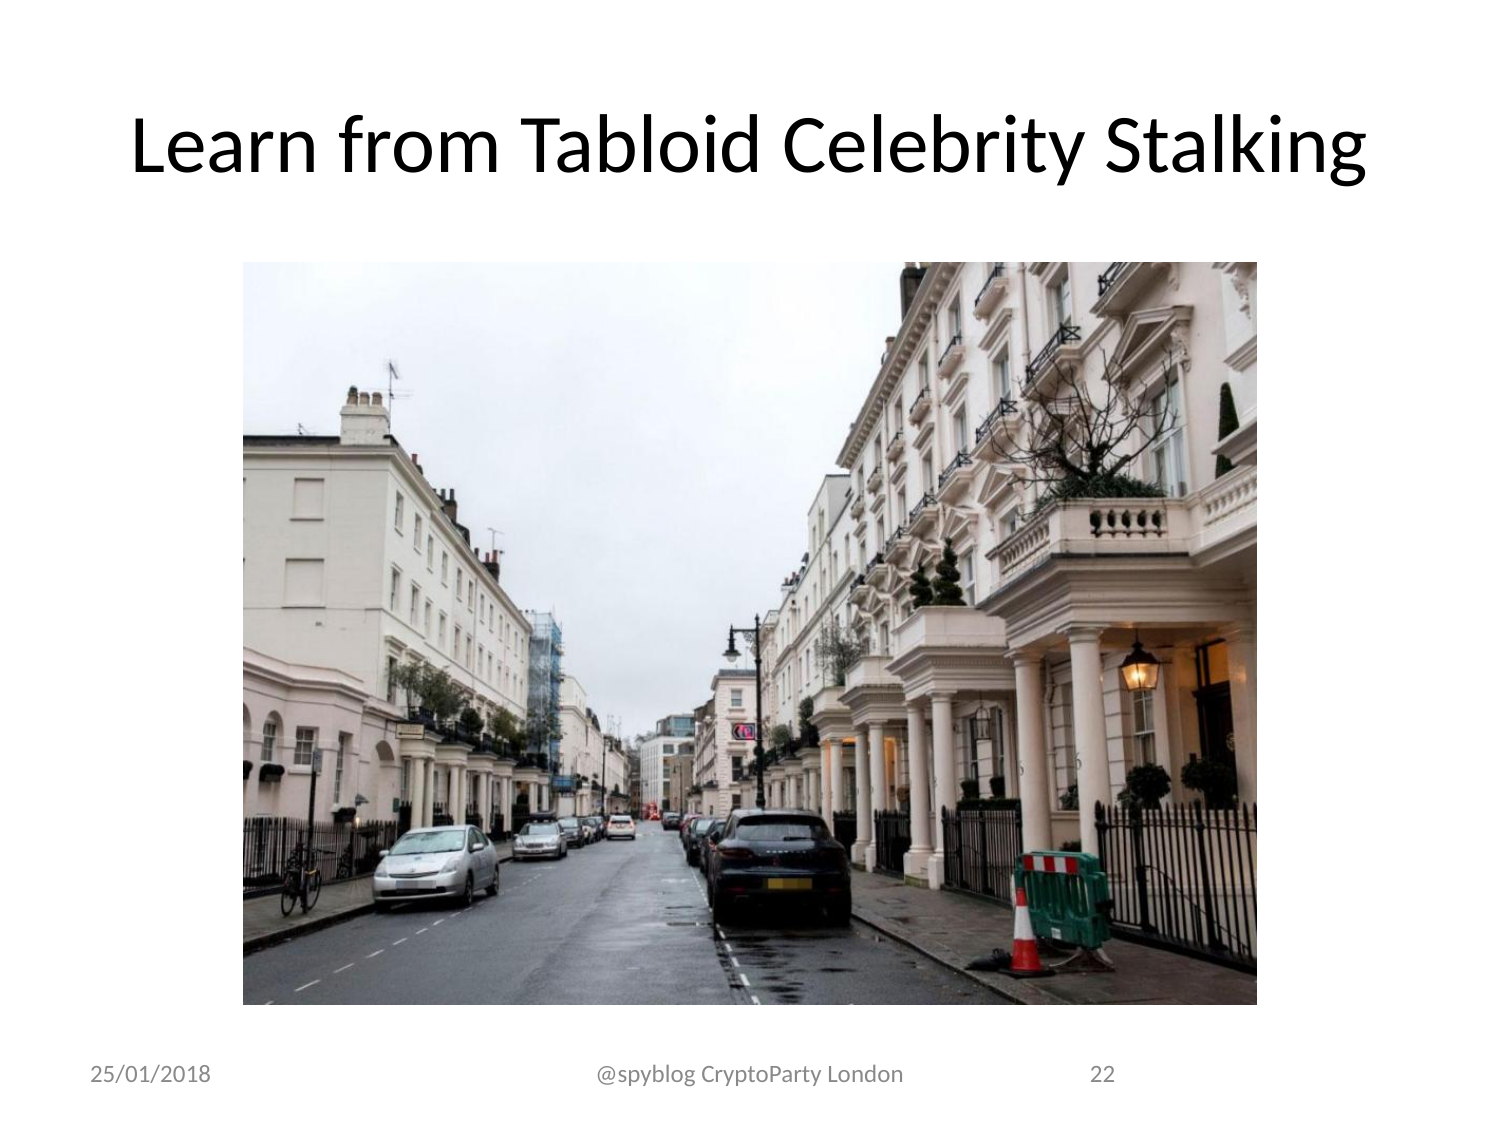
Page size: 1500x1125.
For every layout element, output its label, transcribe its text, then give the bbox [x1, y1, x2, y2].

title Learn from Tabloid Celebrity Stalking [75, 45, 1426, 233]
text_box 25/01/2018 [75, 1042, 426, 1103]
text_box ‹#› [1074, 1042, 1426, 1103]
picture [243, 262, 1257, 1005]
text_box @spyblog CryptoParty London [512, 1042, 988, 1103]
